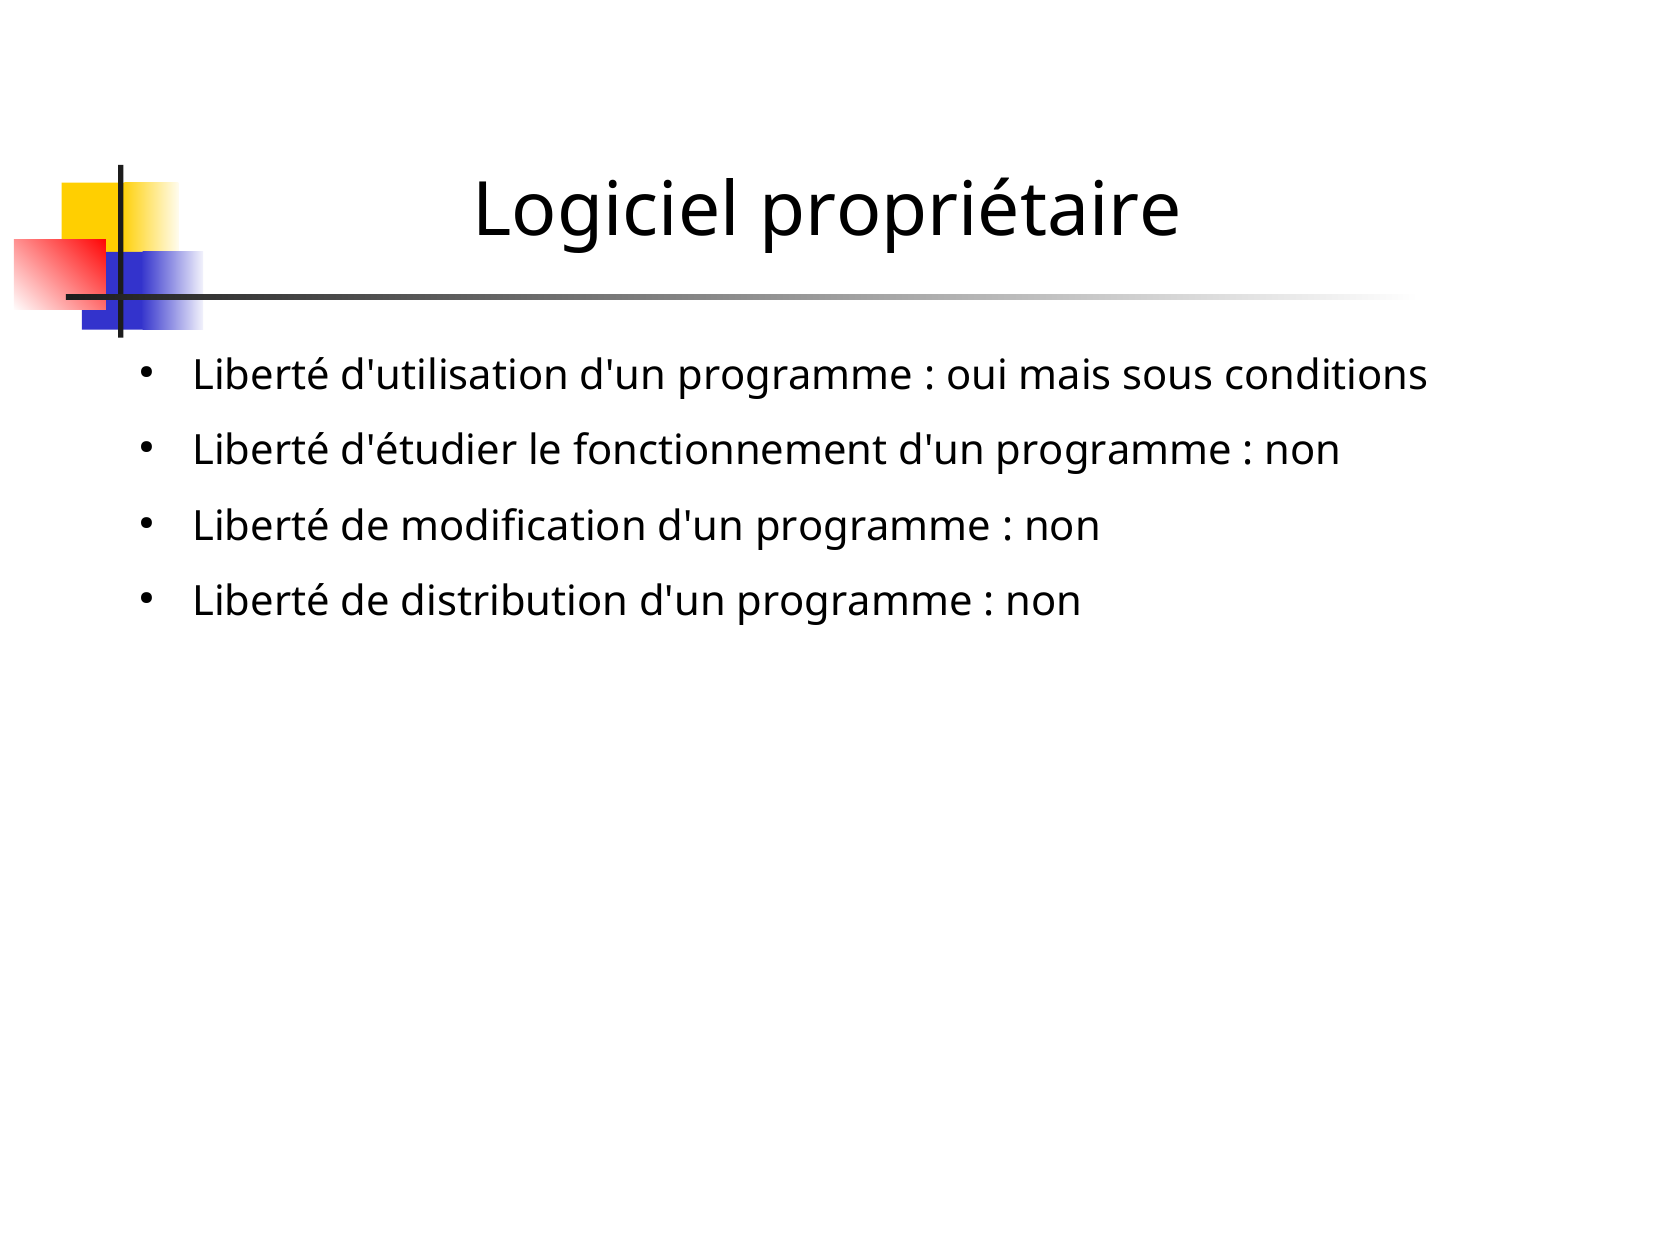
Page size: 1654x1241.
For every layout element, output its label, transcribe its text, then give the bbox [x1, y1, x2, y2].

title Logiciel propriétaire [121, 102, 1534, 311]
list Liberté d'utilisation d'un programme : oui mais sous conditions Liberté d'étudier le fonctionnement d'un programme : non Liberté de modification d'un programme : non Liberté de distribution d'un programme : non [121, 344, 1534, 1127]
